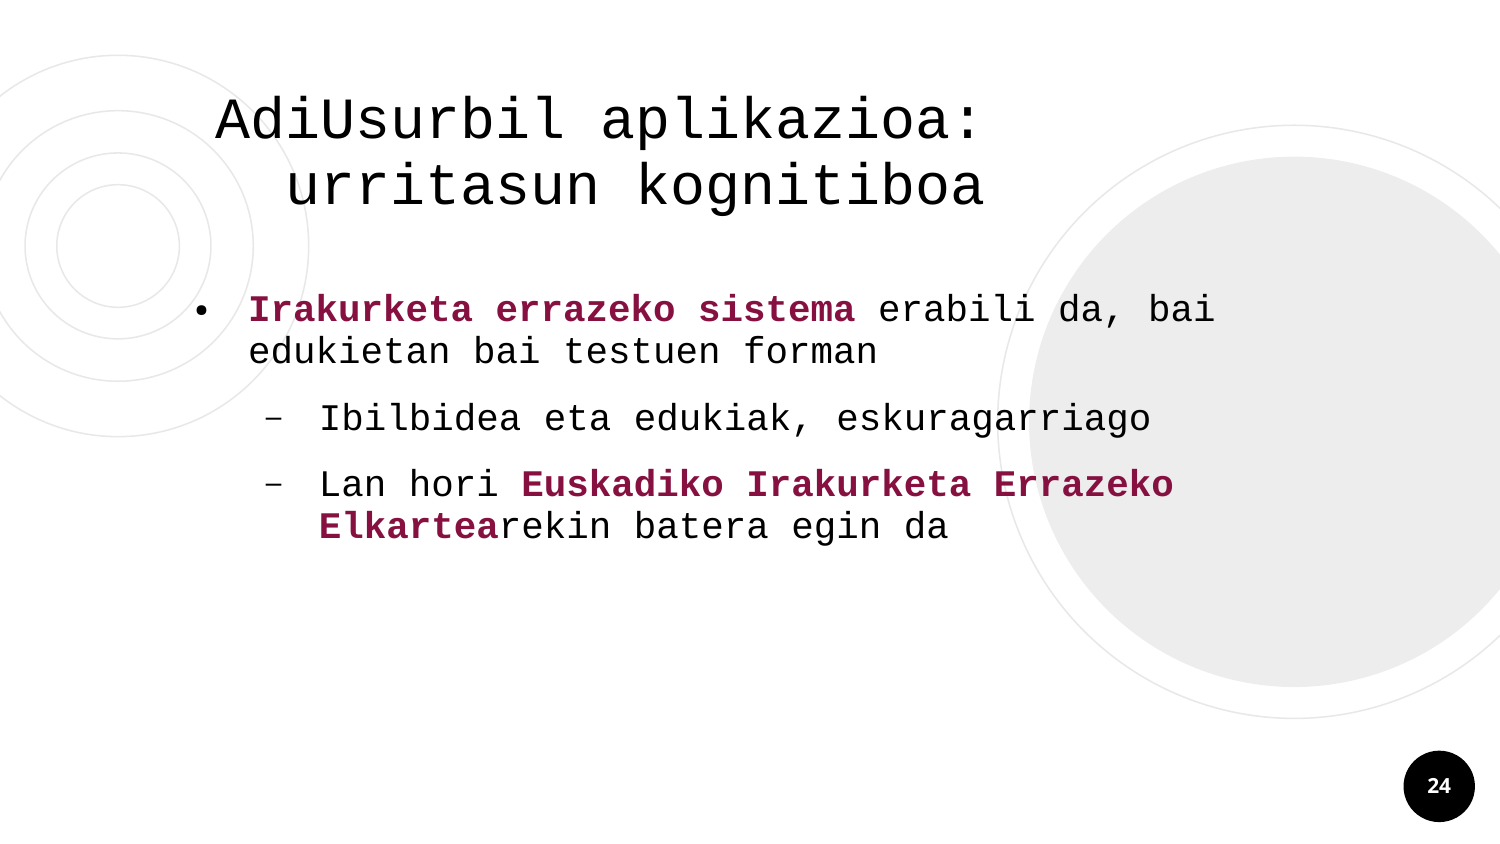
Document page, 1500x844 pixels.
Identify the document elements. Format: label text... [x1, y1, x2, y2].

text_box AdiUsurbil aplikazioa: urritasun kognitiboa [200, 82, 1335, 230]
text_box <zenbakia> [1403, 750, 1475, 823]
list Irakurketa errazeko sistema erabili da, bai edukietan bai testuen forman Ibilbidea eta edukiak, eskuragarriago Lan hori Euskadiko Irakurketa Errazeko Elkartearekin batera egin da [177, 290, 1359, 756]
